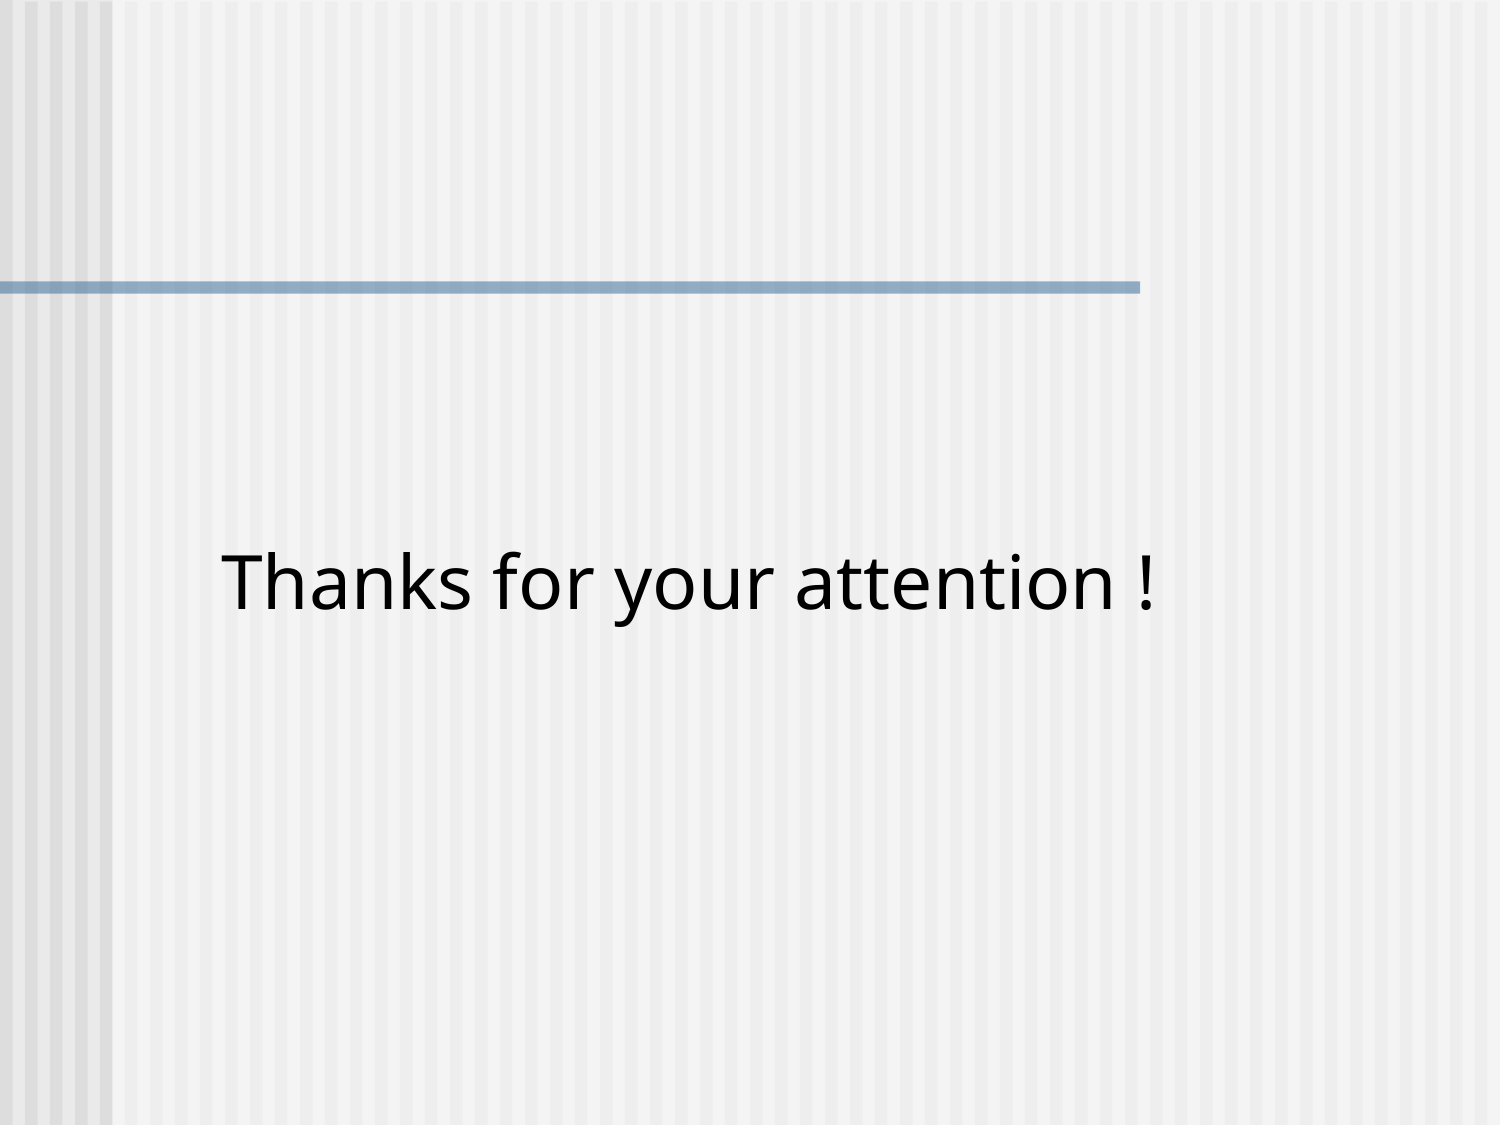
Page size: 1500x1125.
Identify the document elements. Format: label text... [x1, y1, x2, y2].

text_box Thanks for your attention ! [206, 527, 1173, 633]
